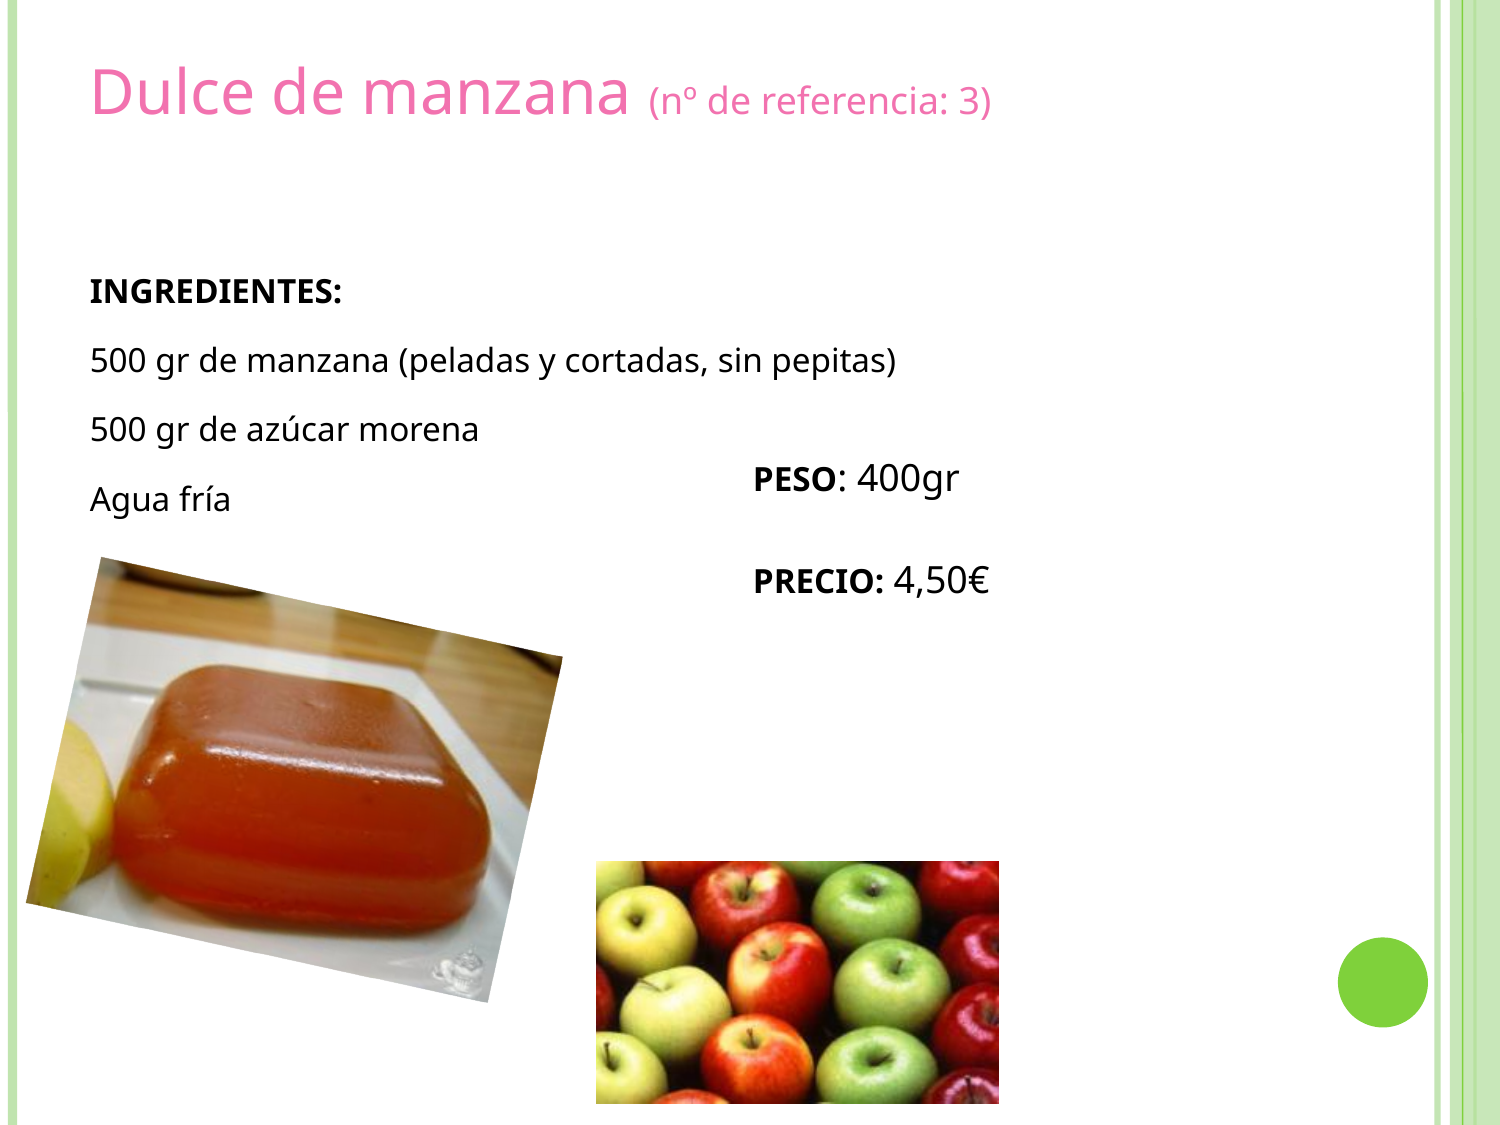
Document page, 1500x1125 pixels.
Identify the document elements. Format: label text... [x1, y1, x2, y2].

text_box PESO: 400gr PRECIO: 4,50€ [738, 444, 1317, 613]
title Dulce de manzana (nº de referencia: 3) [75, 45, 1300, 233]
picture [596, 861, 999, 1104]
picture [25, 556, 563, 1003]
list INGREDIENTES: 500 gr de manzana (peladas y cortadas, sin pepitas) 500 gr de azúcar morena Agua fría [75, 262, 1300, 1062]
